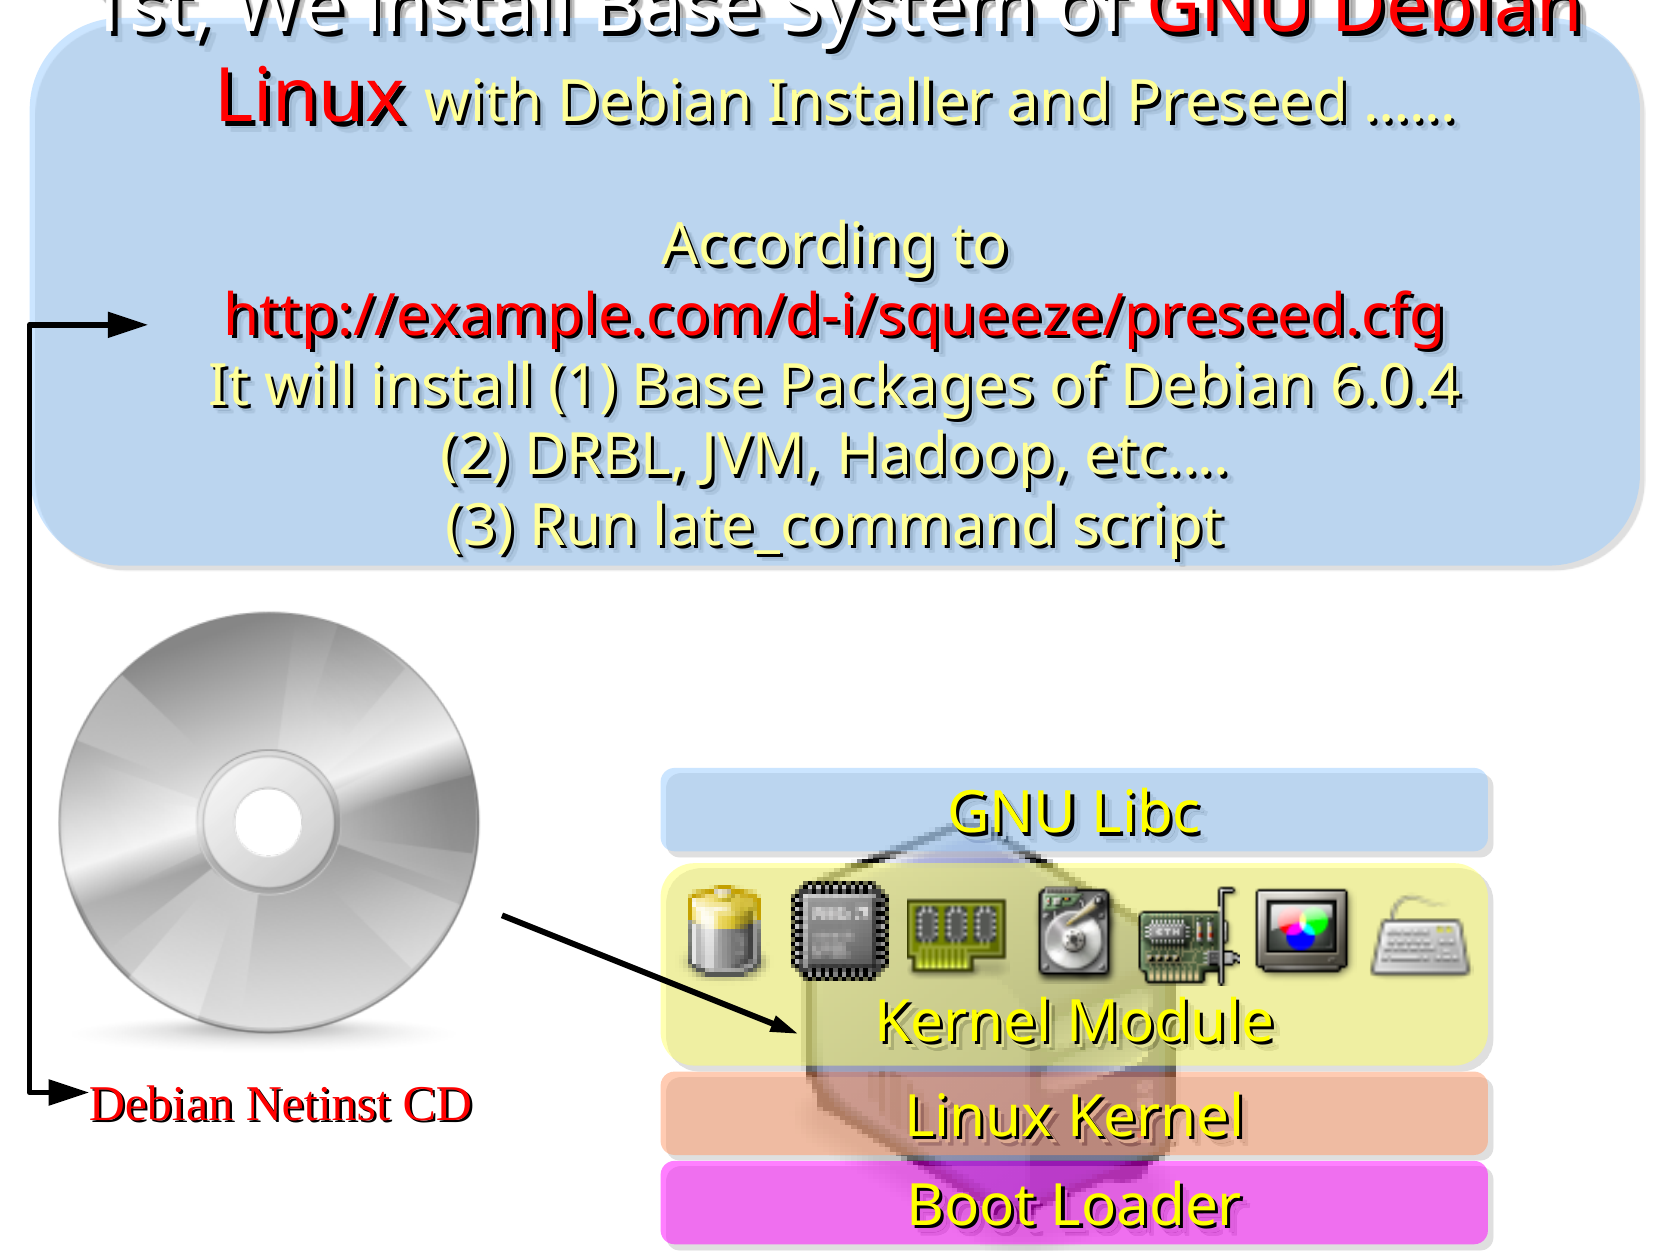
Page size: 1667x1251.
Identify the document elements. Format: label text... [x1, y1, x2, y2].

text_box Kernel Module [660, 863, 1488, 1066]
picture [791, 881, 894, 986]
picture [907, 881, 1010, 986]
picture [1022, 883, 1125, 984]
text_box Debian Netinst CD [59, 1062, 502, 1138]
picture [773, 852, 1221, 863]
picture [773, 1156, 1221, 1160]
picture [773, 1066, 1221, 1071]
text_box GNU Libc [660, 767, 1488, 852]
picture [773, 1245, 1221, 1251]
text_box 1st, We install Base System of GNU Debian Linux with Debian Installer and Preseed …... According to http://example.com/d-i/squeeze/preseed.cfg It will install (1) Base Packages of Debian 6.0.4 (2) DRBL, JVM, Hadoop, etc.... (3) Run late_command script [29, 17, 1640, 566]
picture [675, 881, 779, 986]
text_box Boot Loader [660, 1160, 1488, 1245]
picture [1369, 881, 1474, 986]
text_box Linux Kernel [660, 1071, 1488, 1156]
picture [32, 590, 501, 1063]
picture [1252, 881, 1357, 986]
picture [1137, 881, 1240, 986]
